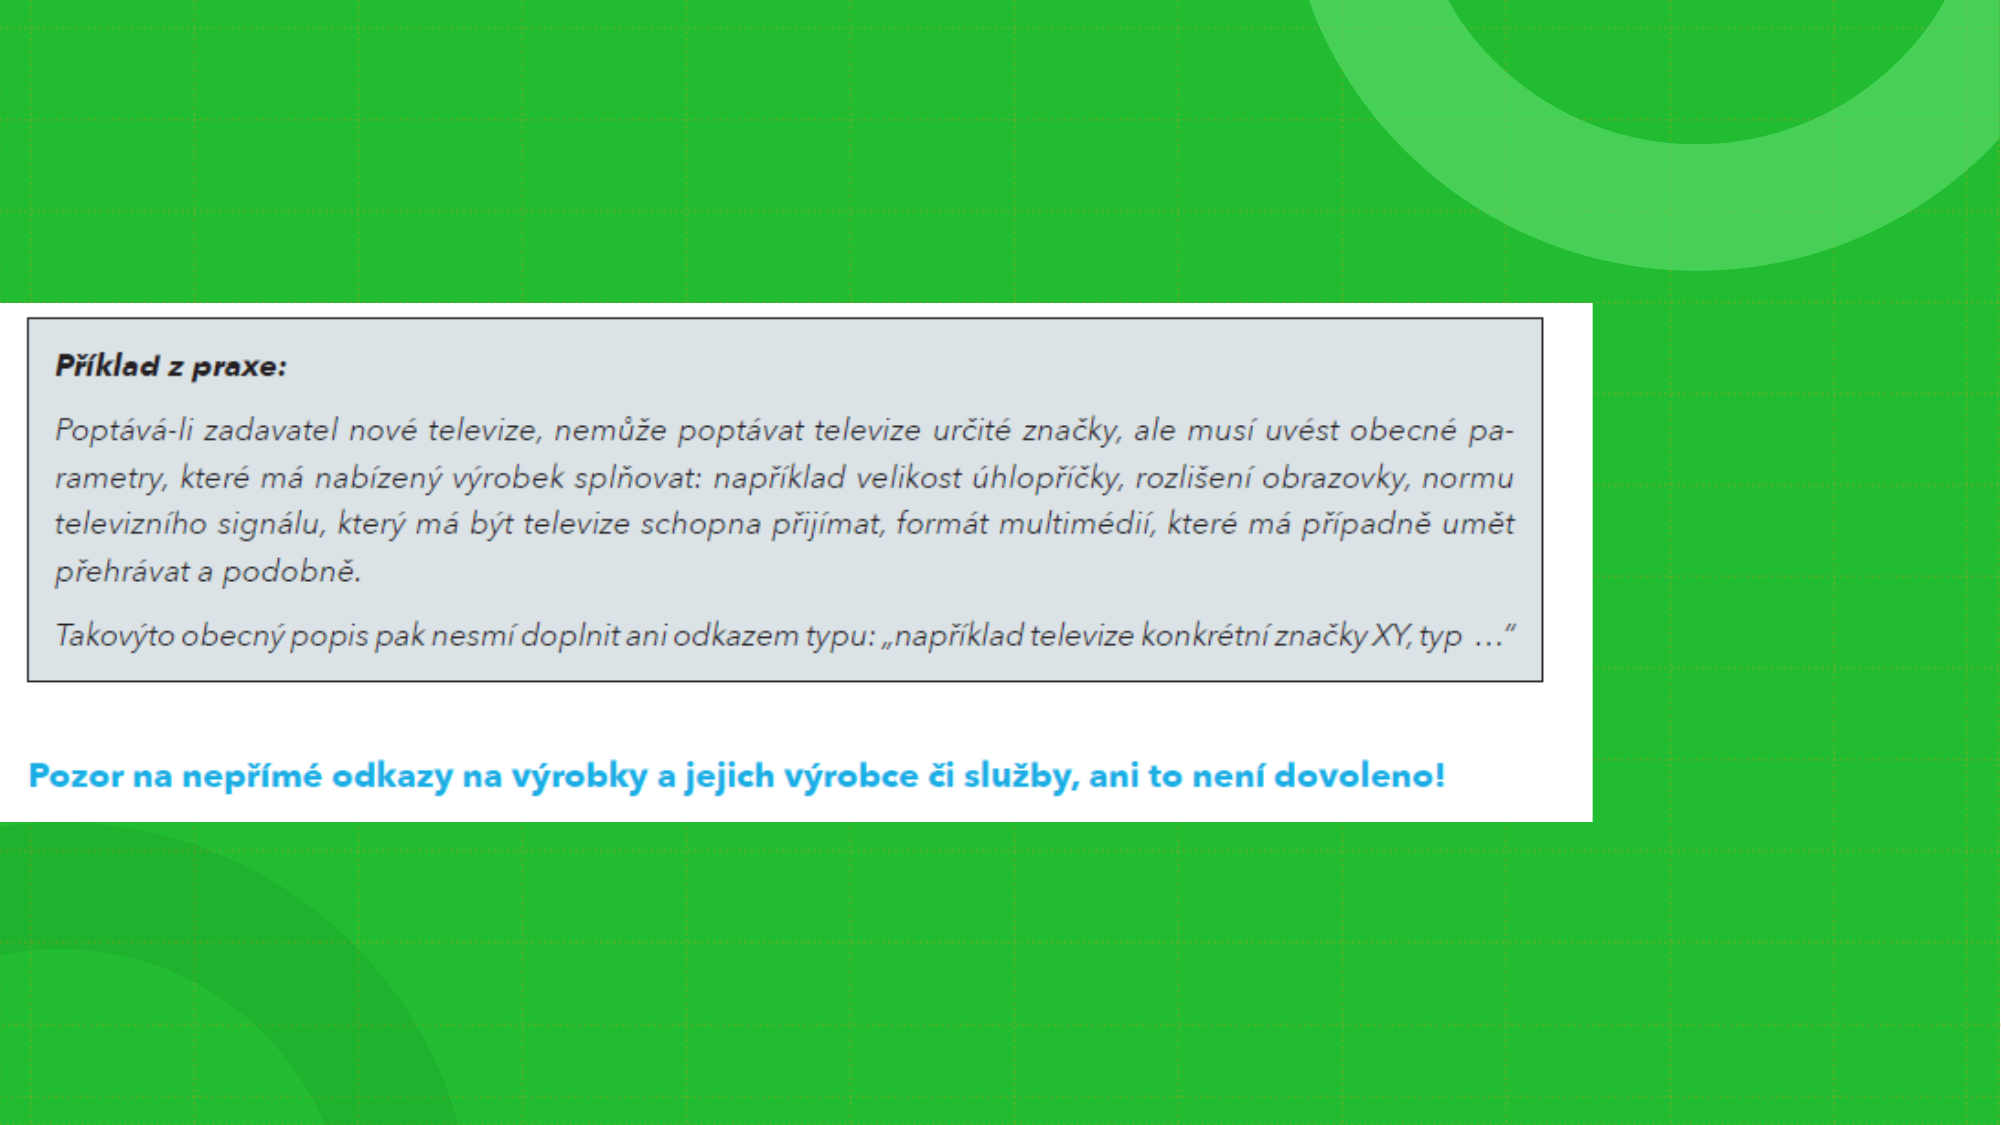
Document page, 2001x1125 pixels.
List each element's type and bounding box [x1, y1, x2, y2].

picture [0, 303, 1593, 822]
